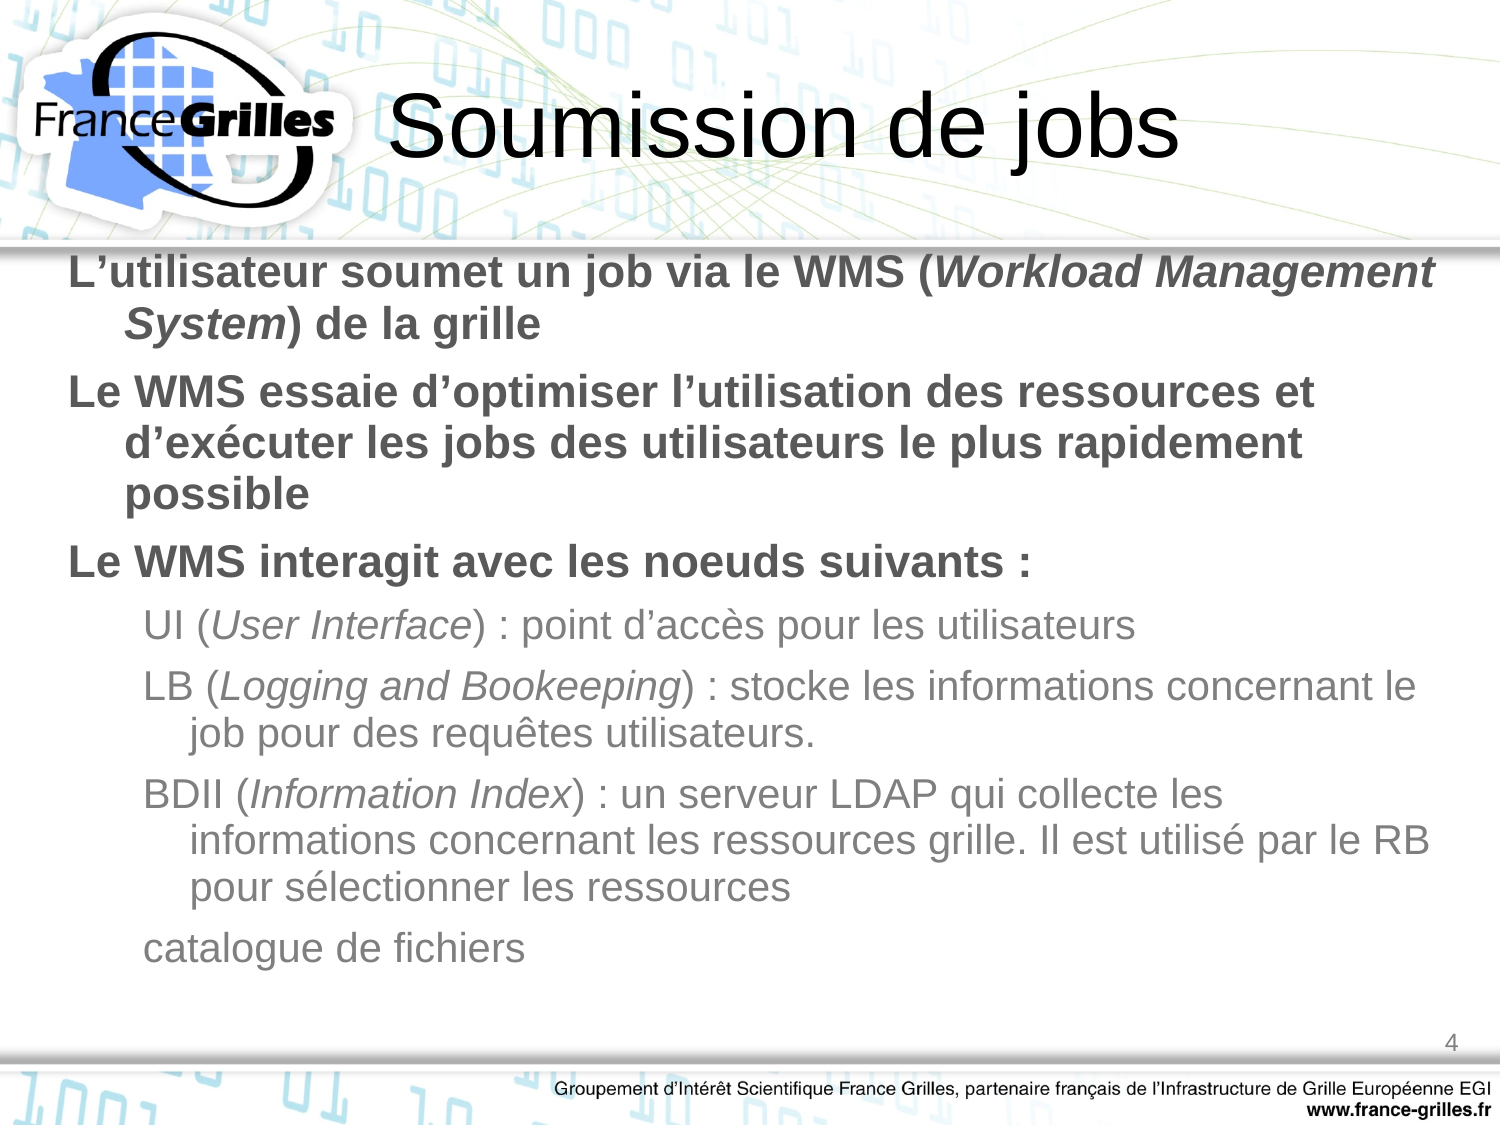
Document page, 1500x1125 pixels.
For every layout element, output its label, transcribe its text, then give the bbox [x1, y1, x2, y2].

list L’utilisateur soumet un job via le WMS (Workload Management System) de la grille Le WMS essaie d’optimiser l’utilisation des ressources et d’exécuter les jobs des utilisateurs le plus rapidement possible Le WMS interagit avec les noeuds suivants : UI (User Interface) : point d’accès pour les utilisateurs LB (Logging and Bookeeping) : stocke les informations concernant le job pour des requêtes utilisateurs. BDII (Information Index) : un serveur LDAP qui collecte les informations concernant les ressources grille. Il est utilisé par le RB pour sélectionner les ressources catalogue de fichiers [53, 238, 1459, 1069]
picture [0, 0, 1500, 1125]
title Soumission de jobs [372, 7, 1459, 238]
